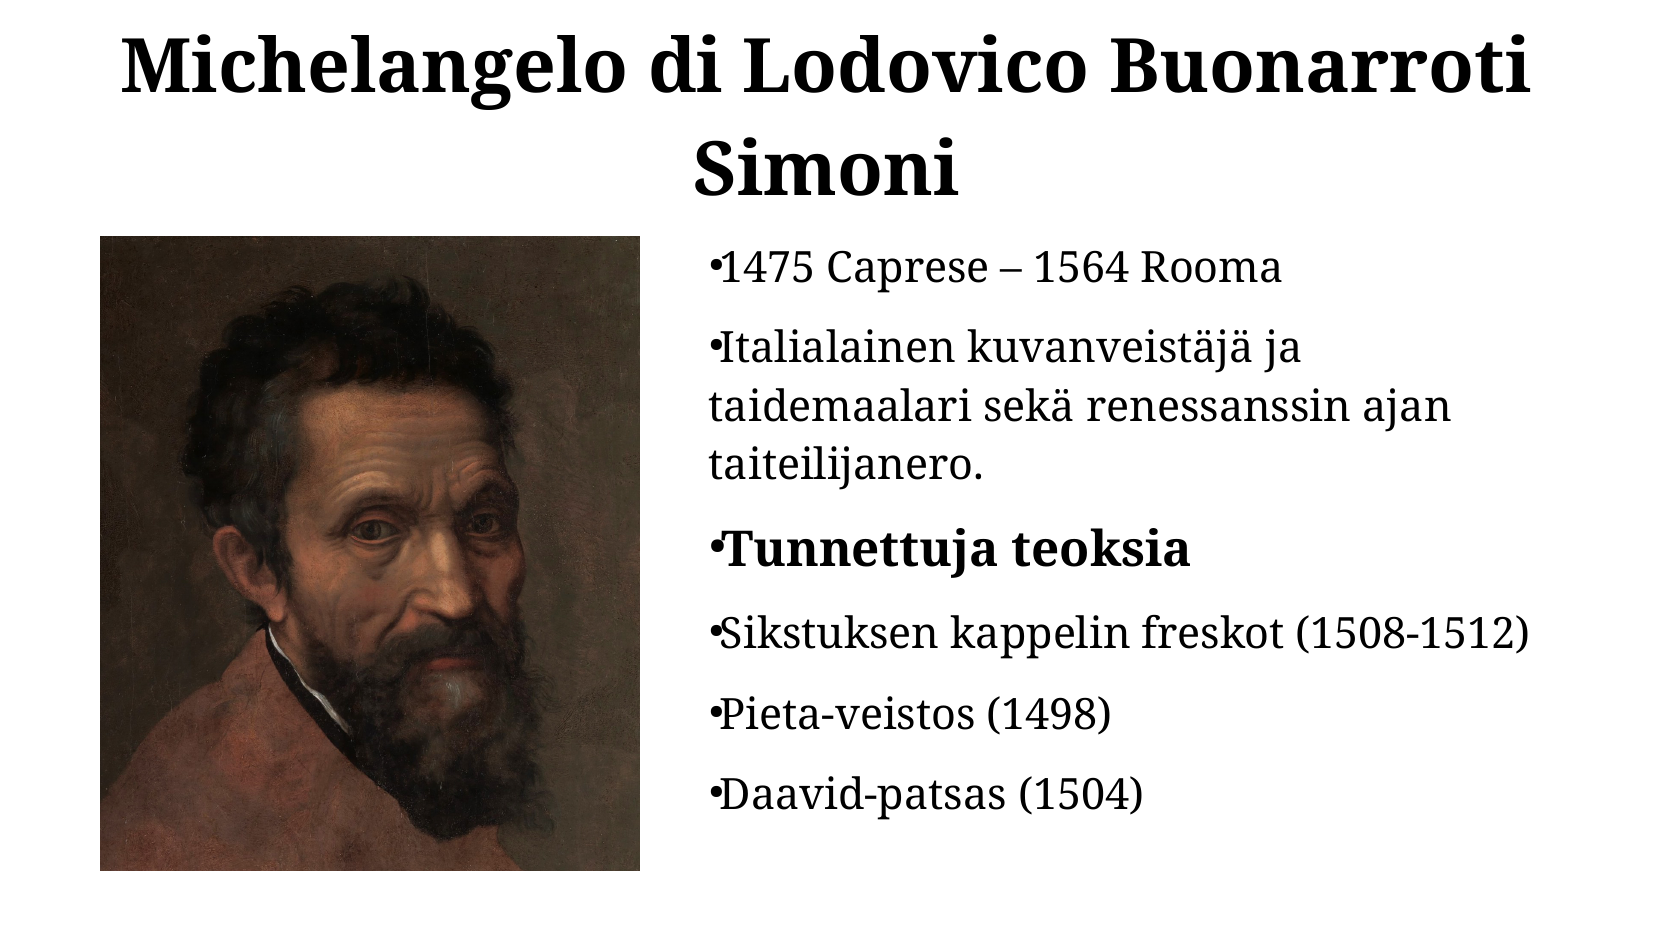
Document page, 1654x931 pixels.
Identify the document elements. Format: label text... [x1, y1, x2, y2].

picture [100, 236, 640, 871]
title Michelangelo di Lodovico Buonarroti Simoni [82, 12, 1571, 218]
list 1475 Caprese – 1564 Rooma Italialainen kuvanveistäjä ja taidemaalari sekä renessanssin ajan taiteilijanero. Tunnettuja teoksia Sikstuksen kappelin freskot (1508-1512) Pieta-veistos (1498) Daavid-patsas (1504) [708, 236, 1548, 870]
